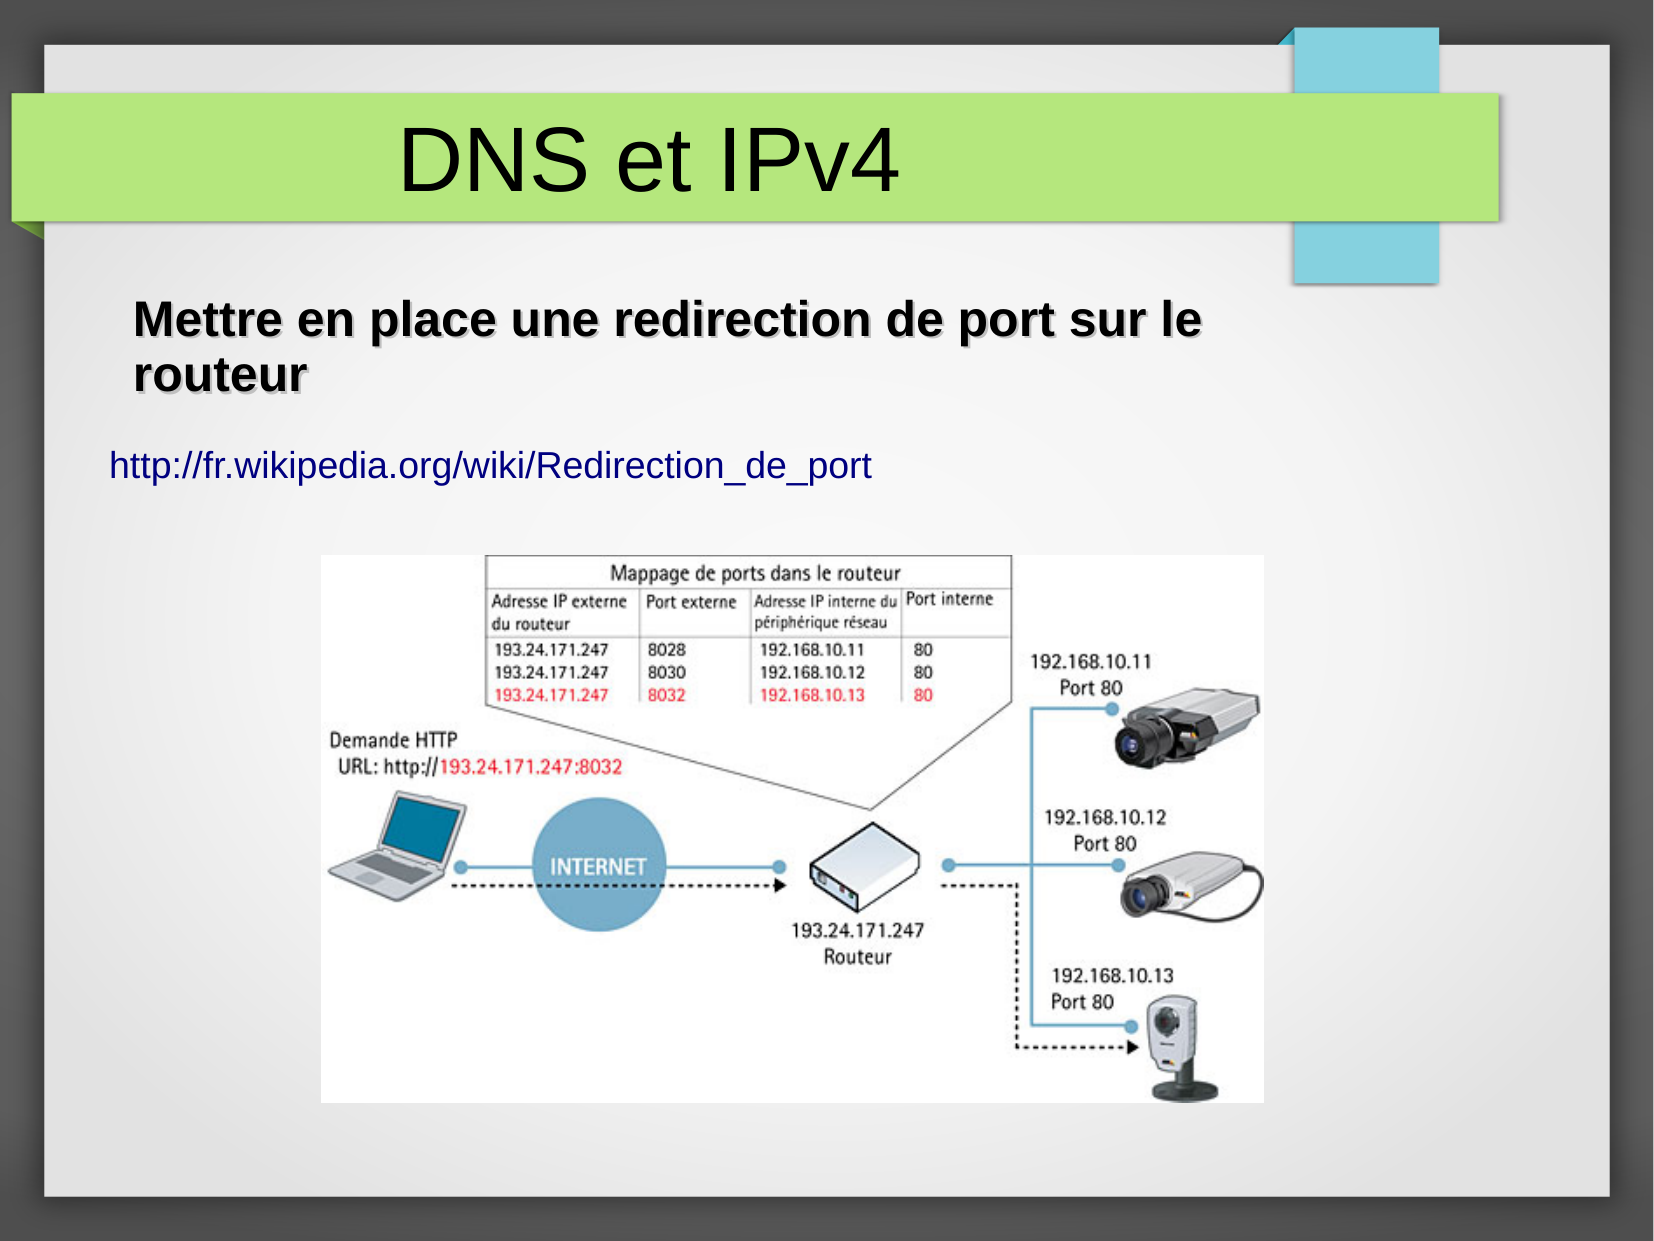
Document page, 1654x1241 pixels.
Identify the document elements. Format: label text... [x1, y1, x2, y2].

title DNS et IPv4 [70, 106, 1229, 213]
text_box http://fr.wikipedia.org/wiki/Redirection_de_port [94, 437, 1571, 620]
text_box Mettre en place une redirection de port sur le routeur [82, 283, 1276, 411]
picture [0, 0, 1654, 1241]
